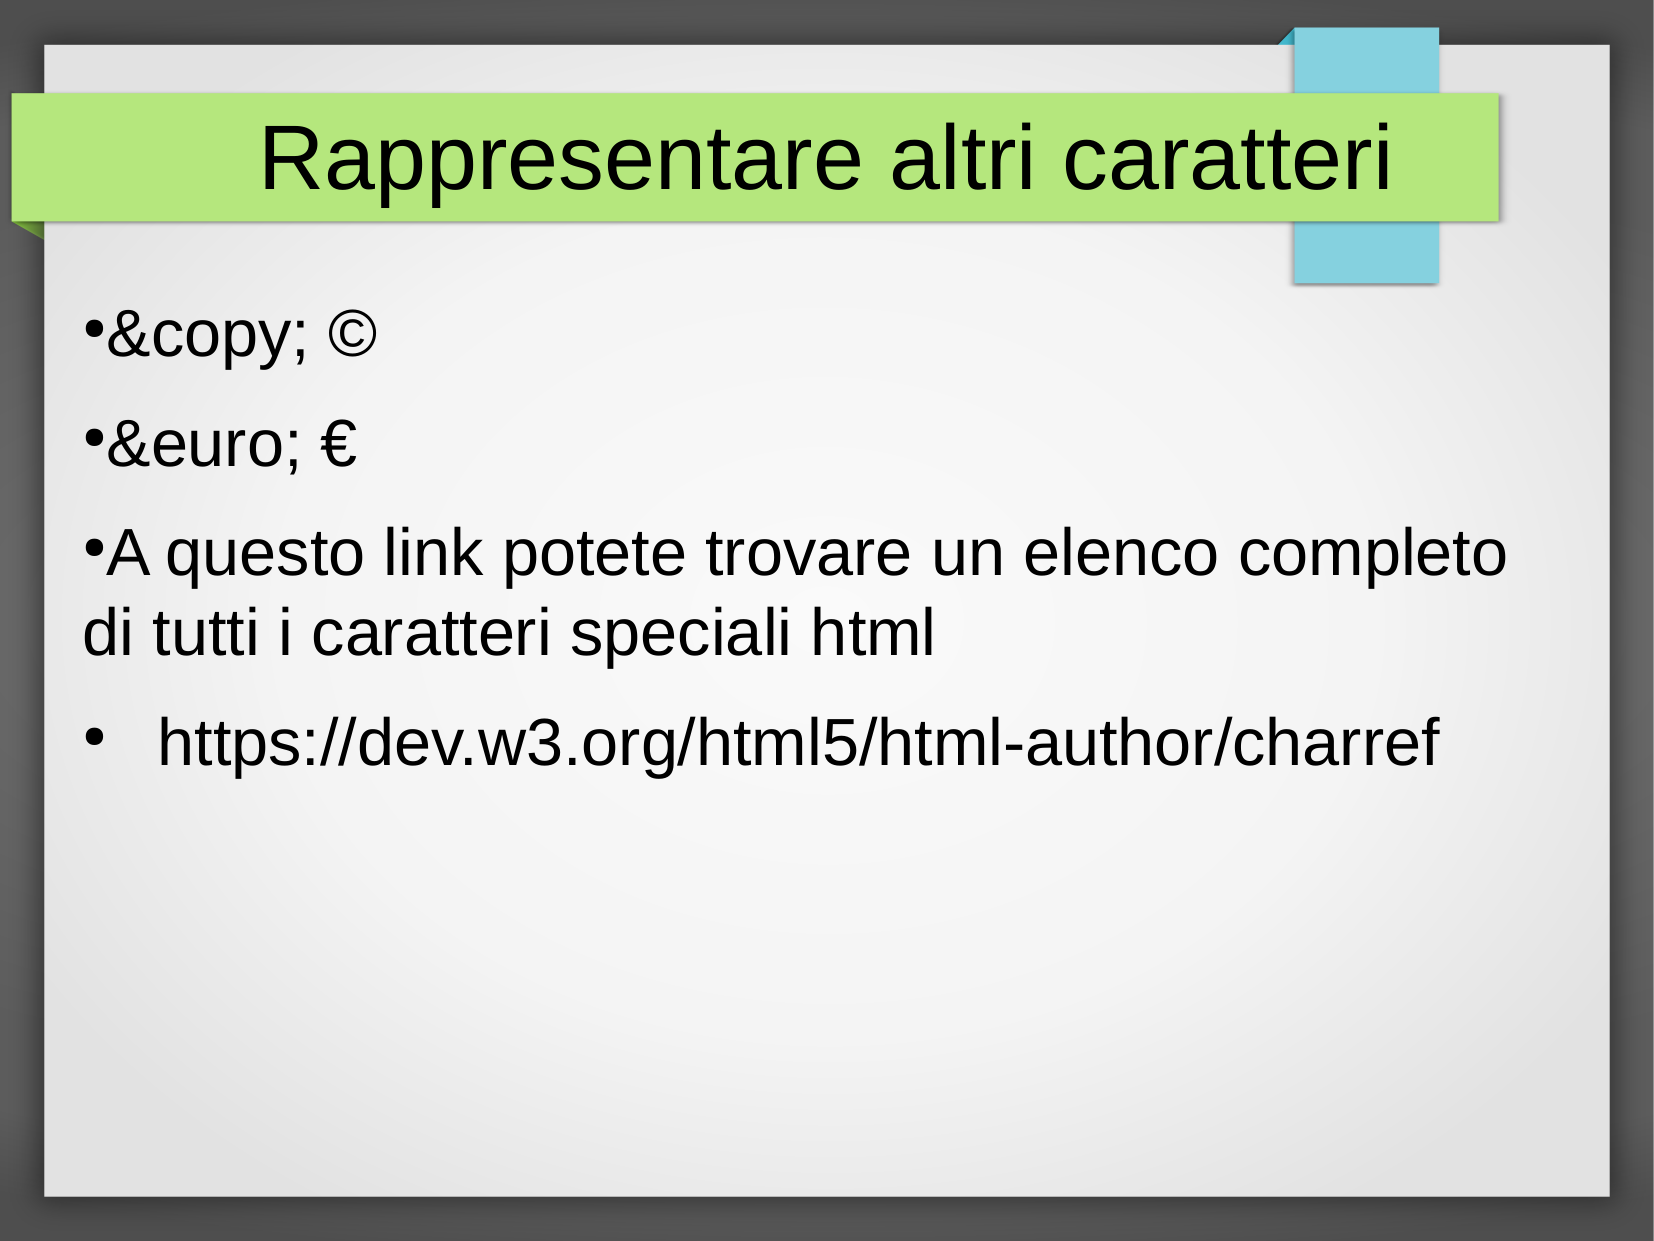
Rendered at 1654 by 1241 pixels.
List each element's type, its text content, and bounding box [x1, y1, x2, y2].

list &copy; © &euro; € A questo link potete trovare un elenco completo di tutti i caratteri speciali html https://dev.w3.org/html5/html-author/charref [82, 290, 1571, 1010]
title Rappresentare altri caratteri [82, 49, 1571, 257]
picture [0, 0, 1654, 1241]
